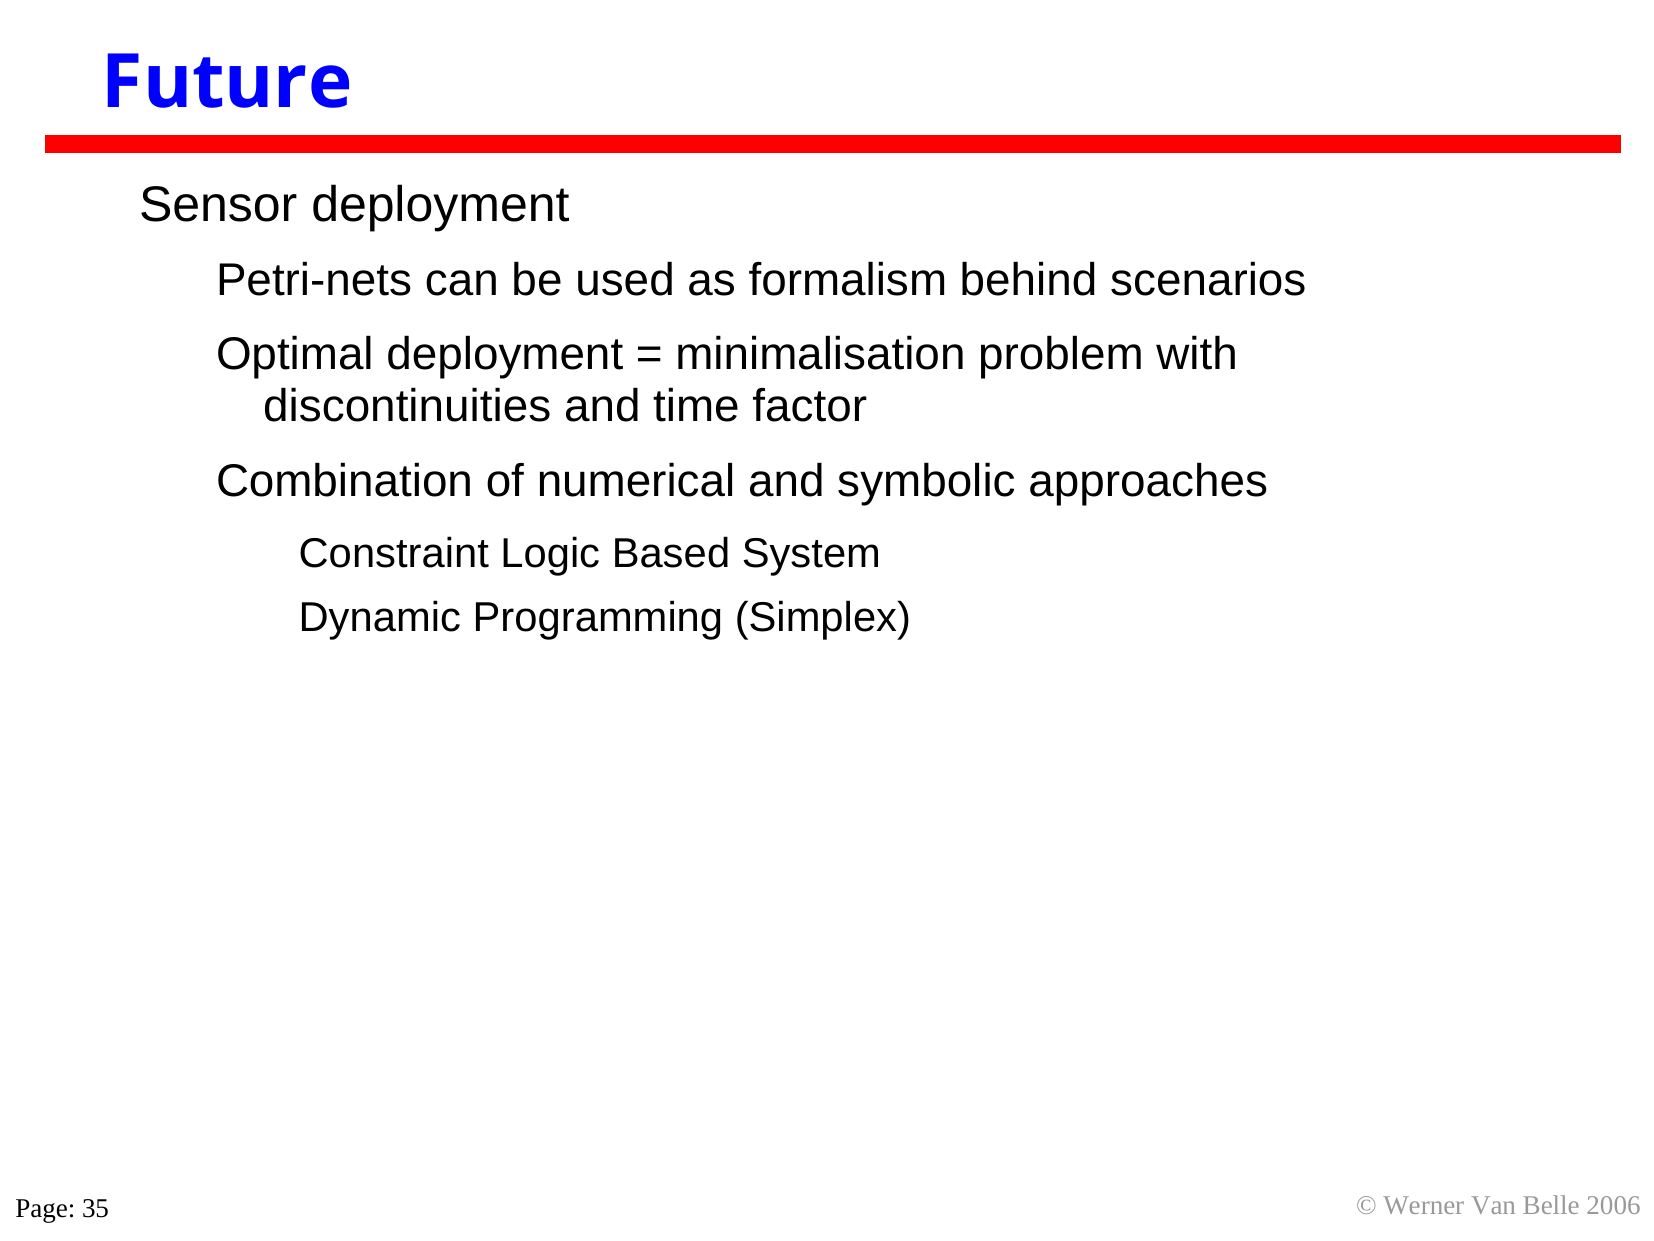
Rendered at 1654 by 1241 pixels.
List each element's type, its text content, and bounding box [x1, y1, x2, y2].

list Sensor deployment Petri-nets can be used as formalism behind scenarios Optimal deployment = minimalisation problem with discontinuities and time factor Combination of numerical and symbolic approaches Constraint Logic Based System Dynamic Programming (Simplex) [121, 175, 1534, 1127]
title Future [101, 27, 1514, 130]
